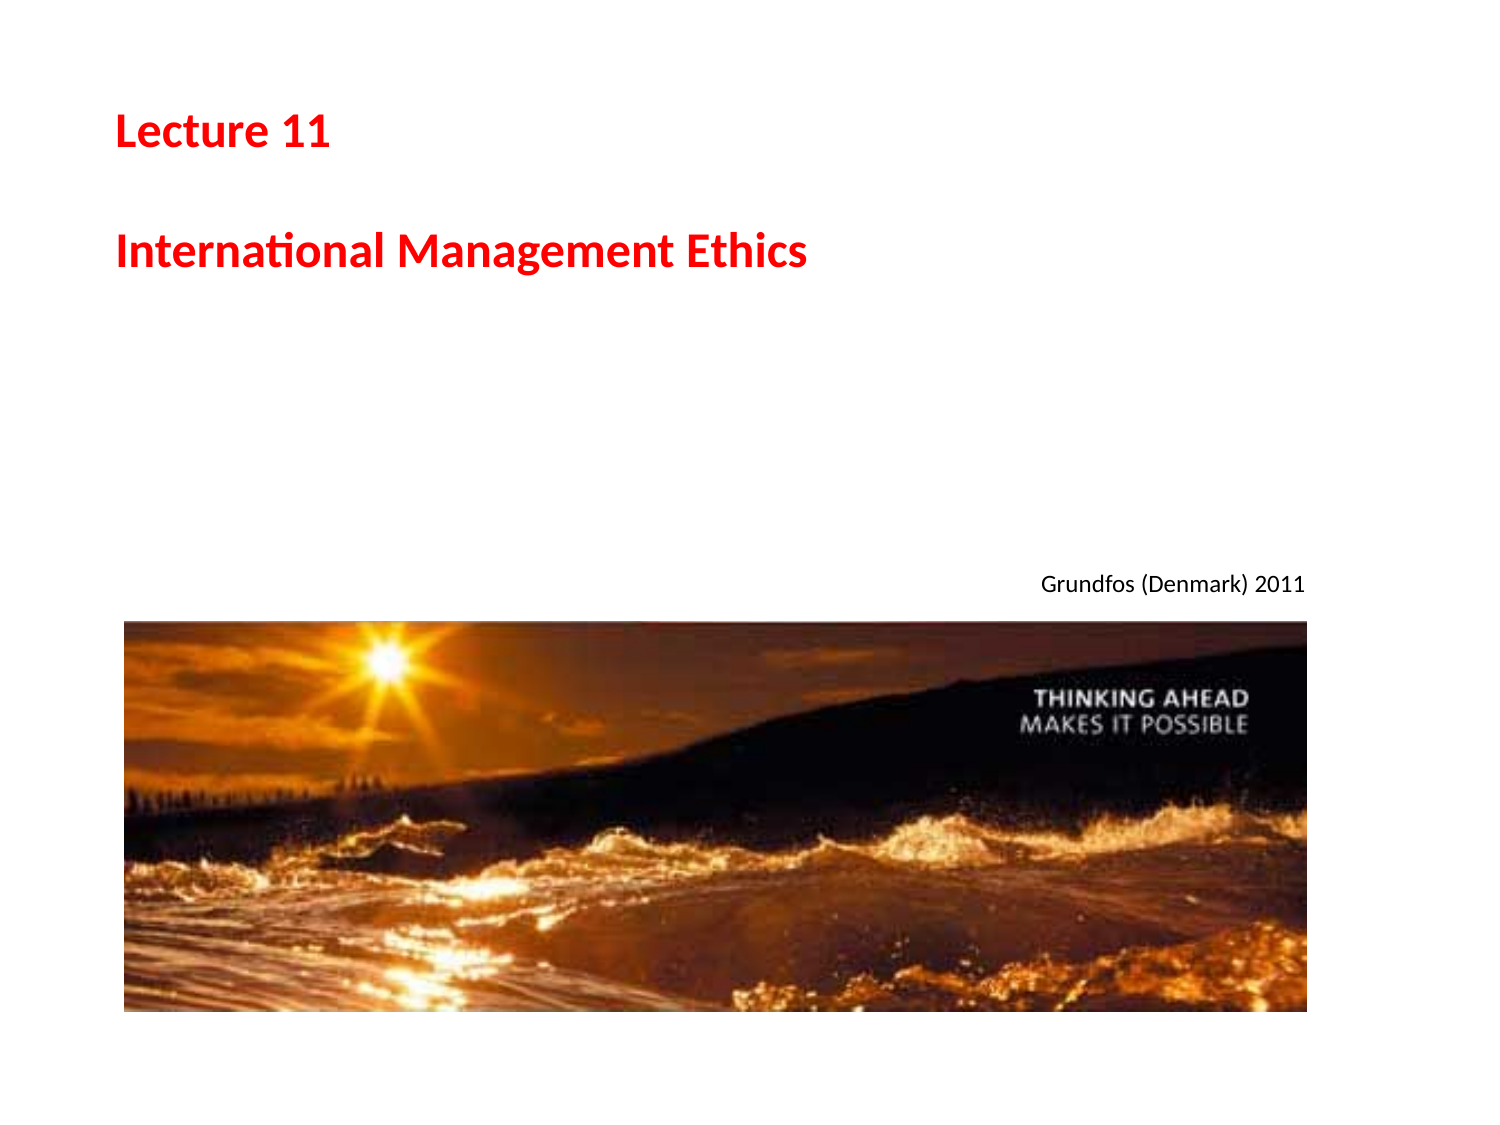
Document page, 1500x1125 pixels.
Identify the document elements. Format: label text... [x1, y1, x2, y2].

text_box Grundfos (Denmark) 2011 [1026, 560, 1500, 606]
picture [124, 621, 1307, 1013]
text_box Lecture 11 International Management Ethics [100, 90, 1483, 424]
